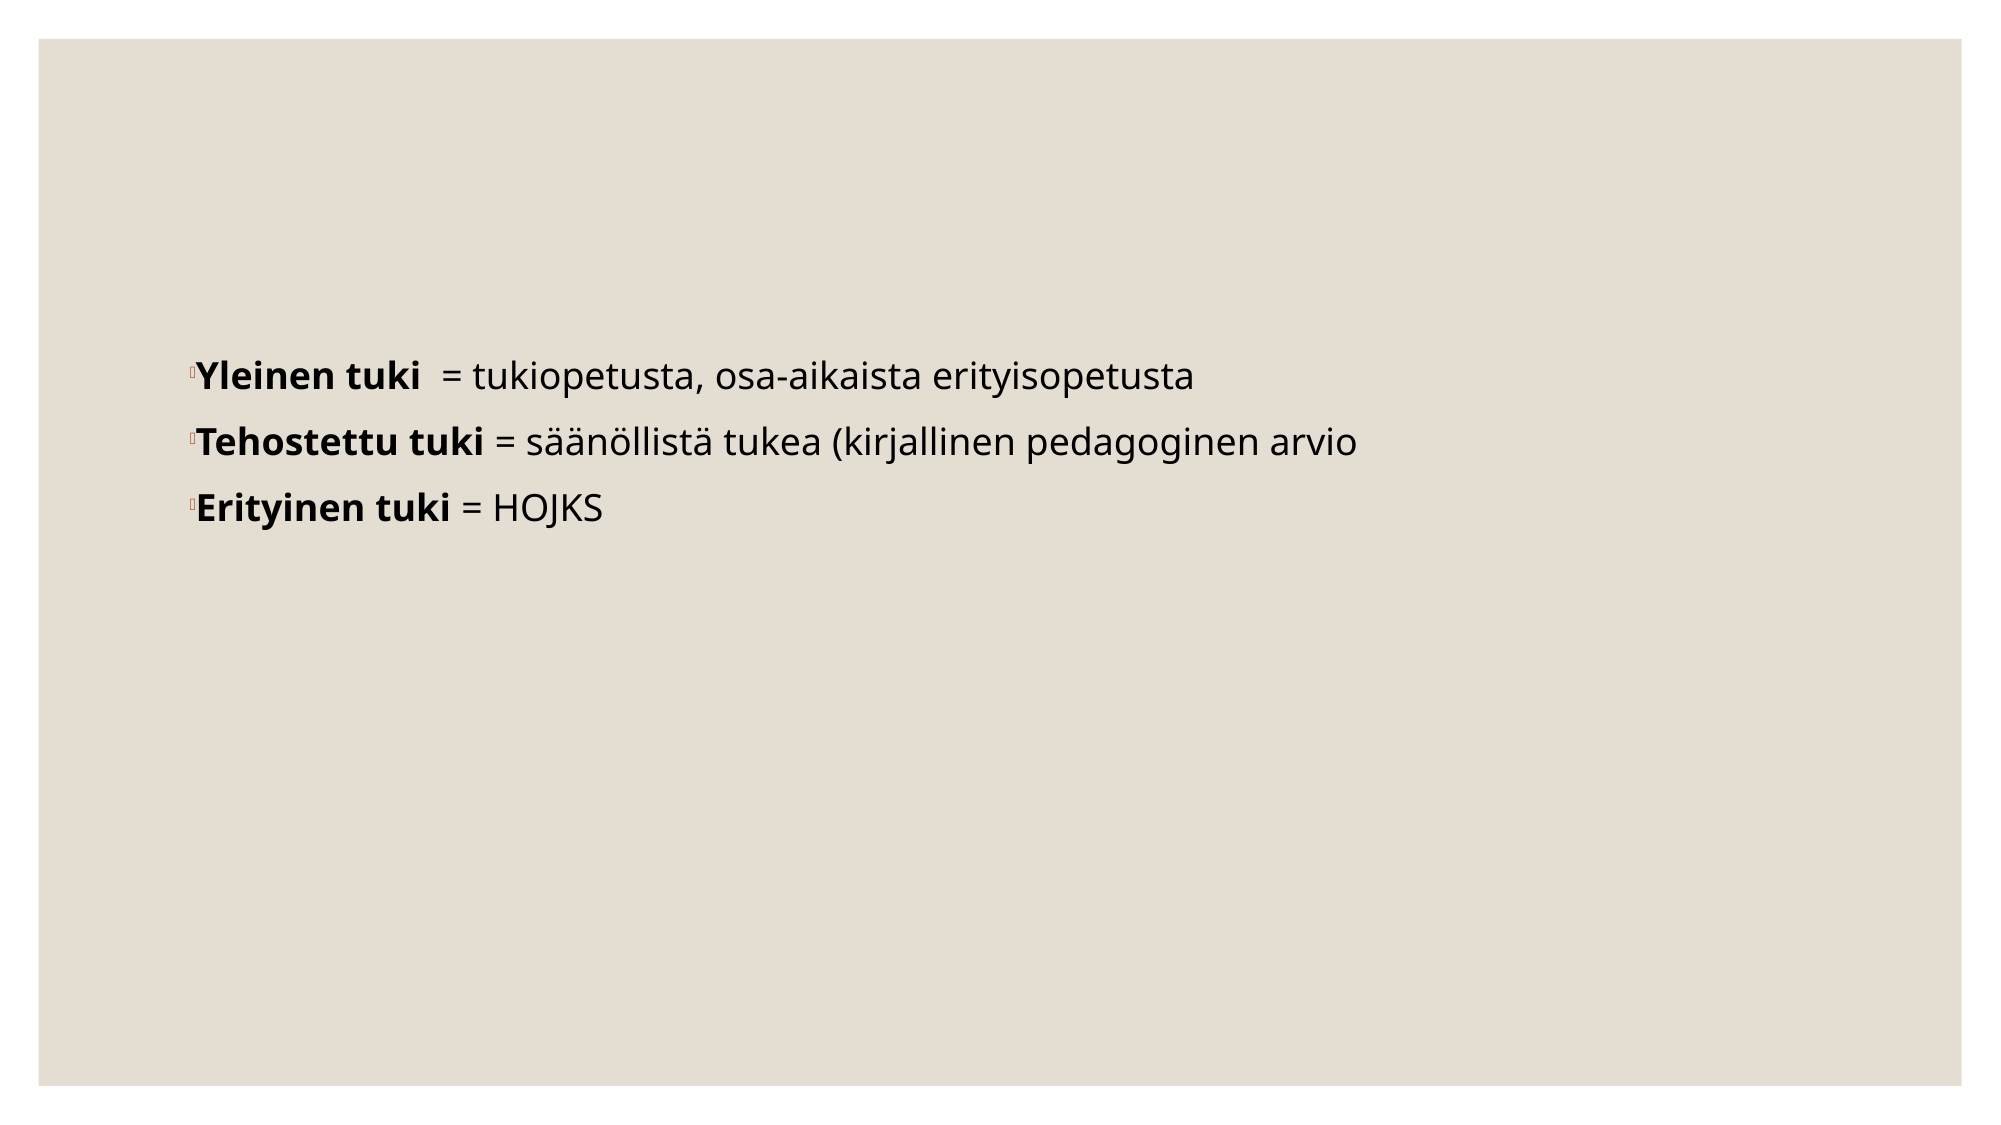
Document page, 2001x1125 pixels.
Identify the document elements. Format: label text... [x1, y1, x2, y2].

list Yleinen tuki = tukiopetusta, osa-aikaista erityisopetusta Tehostettu tuki = säänöllistä tukea (kirjallinen pedagoginen arvio Erityinen tuki = HOJKS [174, 345, 1825, 990]
